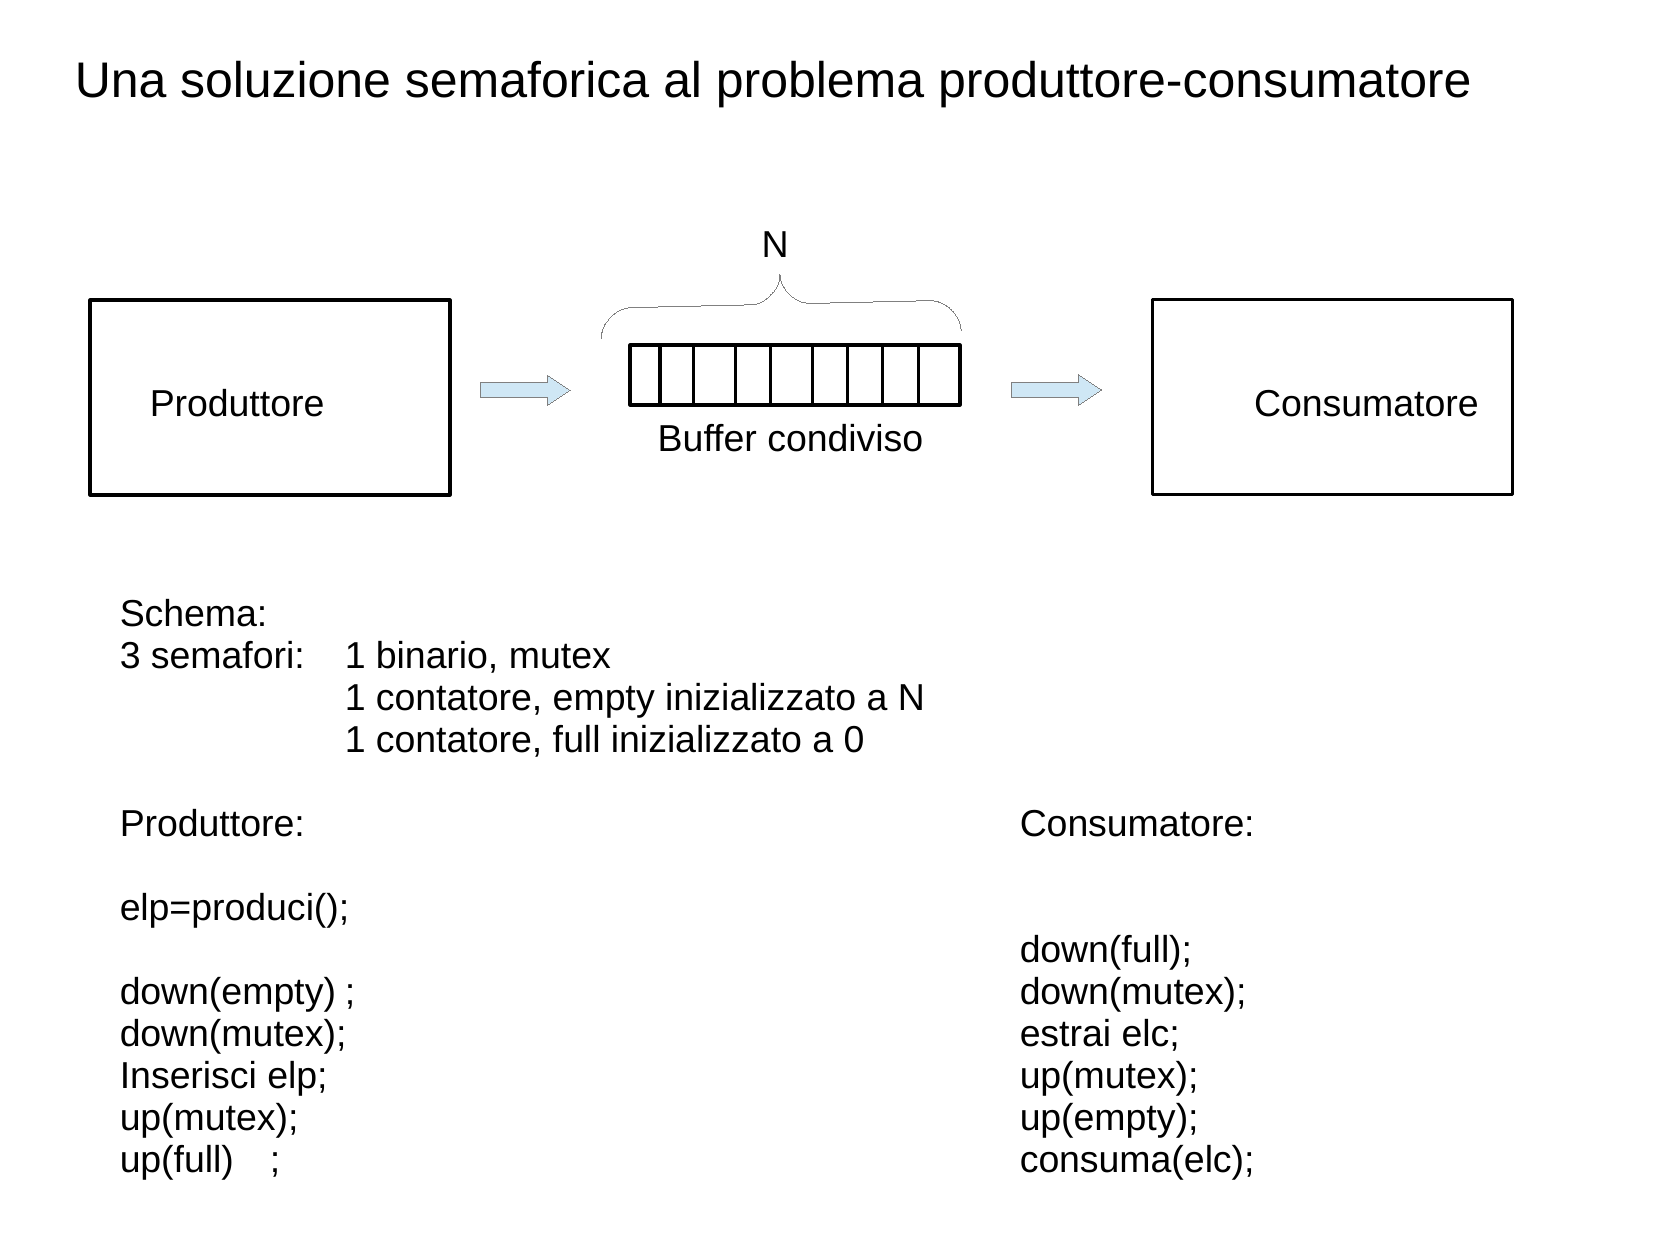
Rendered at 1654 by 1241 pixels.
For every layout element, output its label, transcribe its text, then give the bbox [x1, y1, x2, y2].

text_box Buffer condiviso [642, 410, 973, 468]
text_box N [746, 215, 822, 273]
text_box Una soluzione semaforica al problema produttore-consumatore [60, 45, 1546, 116]
text_box Consumatore [1239, 375, 1570, 432]
text_box Produttore [135, 375, 466, 432]
text_box Schema: 3 semafori: 1 binario, mutex 1 contatore, empty inizializzato a N 1 contatore, full inizializzato a 0 Produttore: Consumatore: elp=produci(); down(full); down(empty) ; down(mutex); down(mutex); estrai elc; Inserisci elp; up(mutex); up(mutex); up(empty); up(full) ; consuma(elc); [105, 585, 1516, 1188]
text_box [1011, 374, 1102, 406]
text_box [480, 375, 571, 406]
